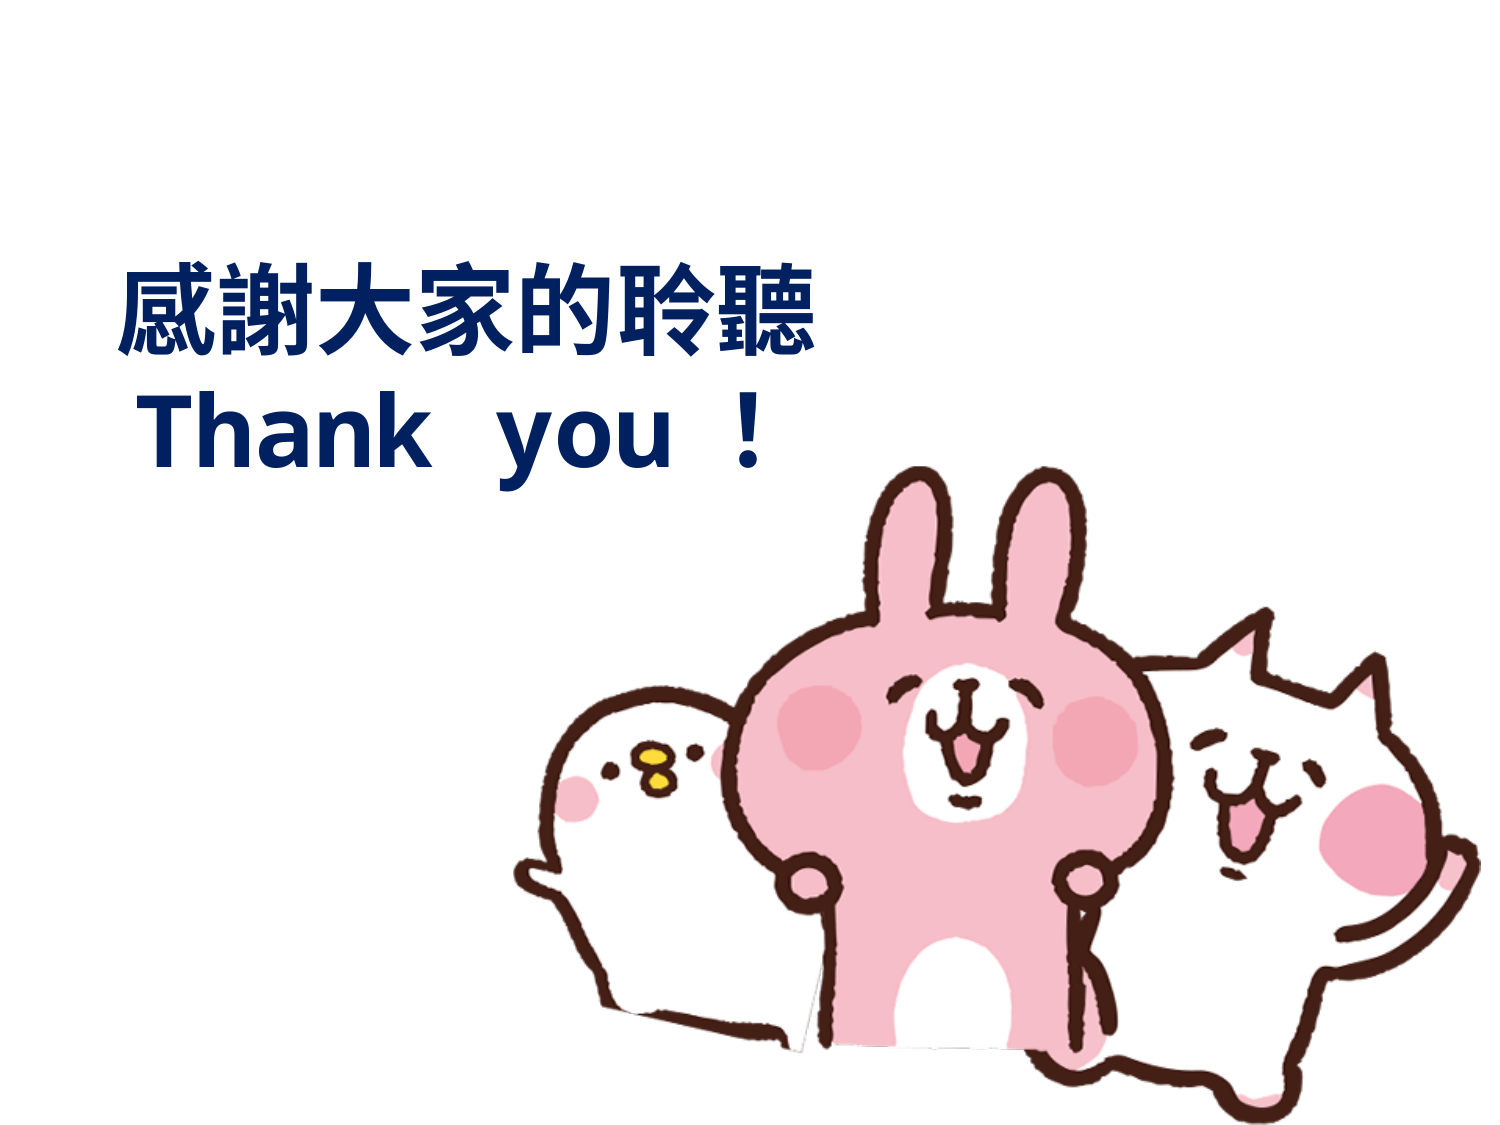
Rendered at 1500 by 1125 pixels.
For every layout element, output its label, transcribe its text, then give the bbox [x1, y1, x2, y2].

picture [0, 0, 1500, 1125]
title 感謝大家的聆聽 Thank you！ [0, 184, 1104, 551]
